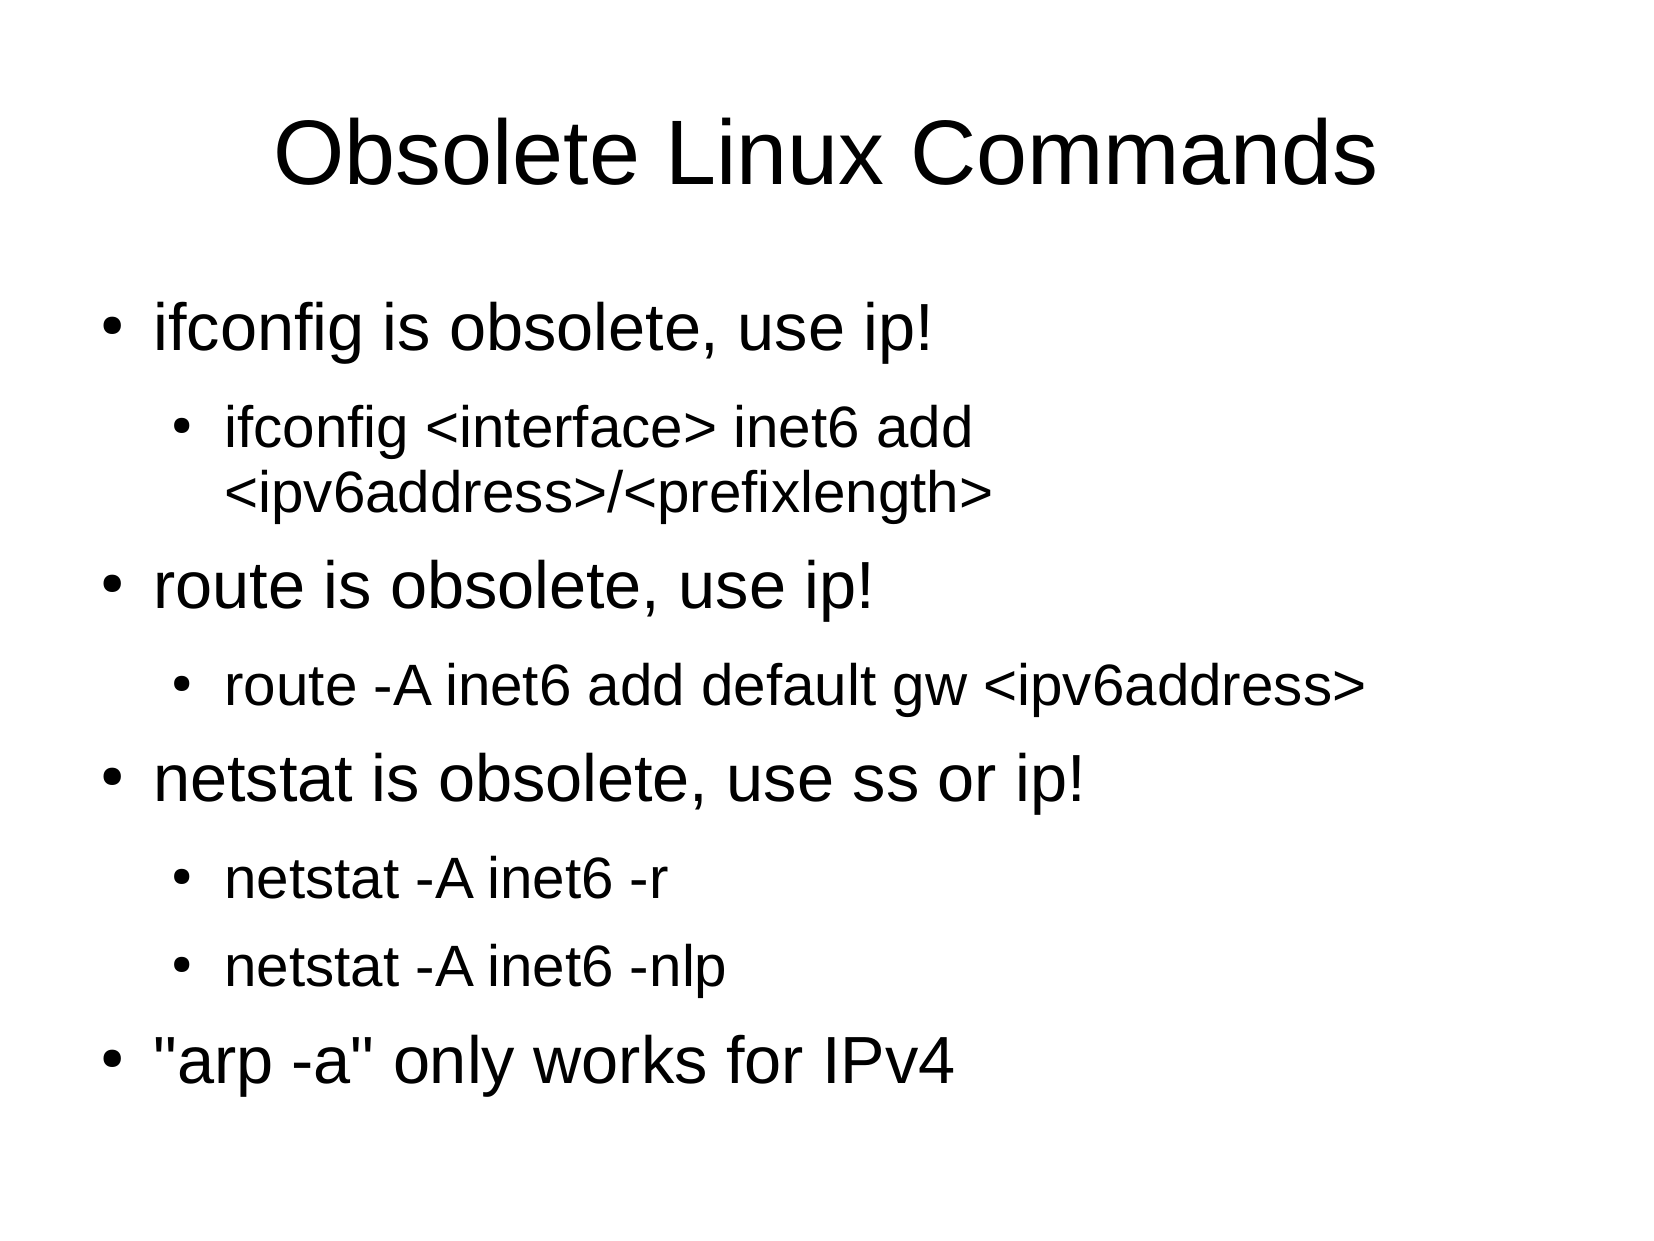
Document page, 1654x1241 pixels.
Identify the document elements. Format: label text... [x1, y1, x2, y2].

title Obsolete Linux Commands [82, 56, 1571, 250]
list ifconfig is obsolete, use ip! ifconfig <interface> inet6 add <ipv6address>/<prefixlength> route is obsolete, use ip! route -A inet6 add default gw <ipv6address> netstat is obsolete, use ss or ip! netstat -A inet6 -r netstat -A inet6 -nlp "arp -a" only works for IPv4 [82, 290, 1571, 1098]
